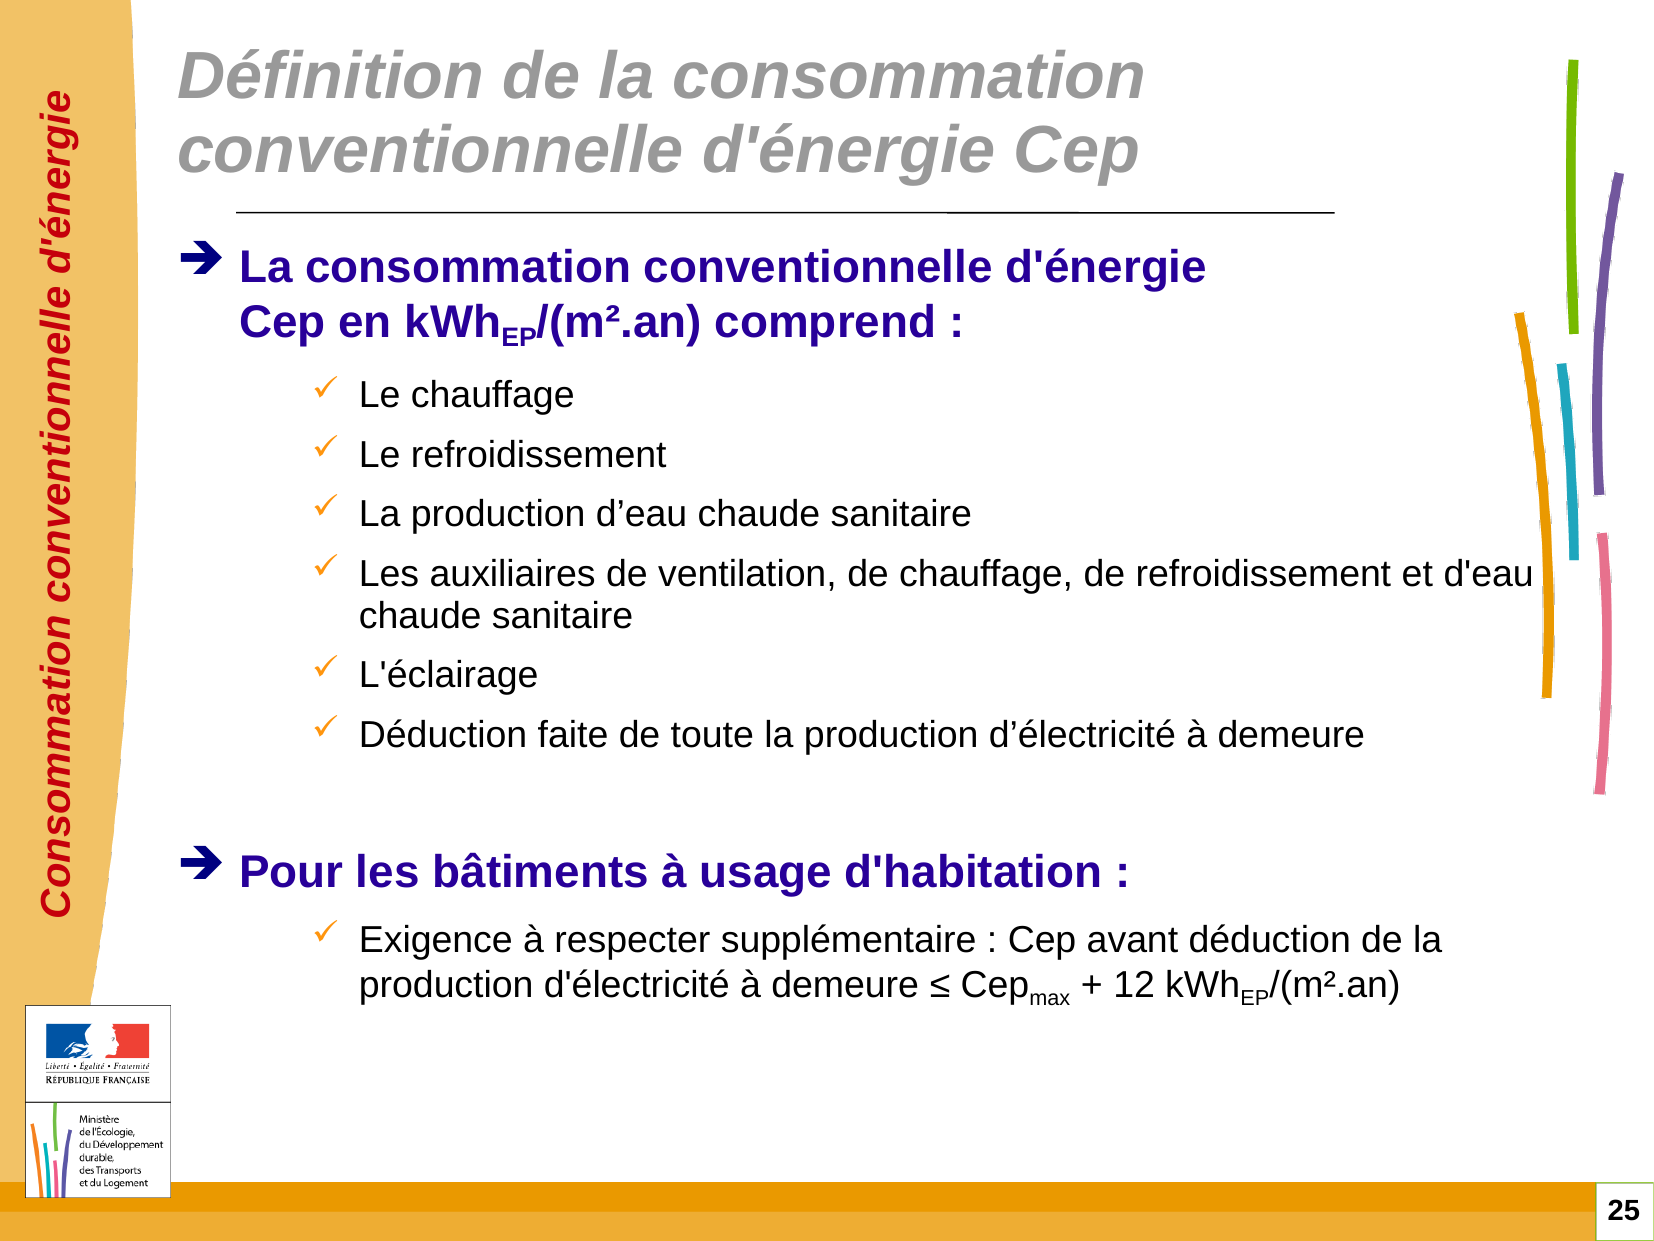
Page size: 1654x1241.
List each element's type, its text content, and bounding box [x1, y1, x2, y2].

list La consommation conventionnelle d'énergie Cep en kWhEP/(m².an) comprend : Le chauffage Le refroidissement La production d’eau chaude sanitaire Les auxiliaires de ventilation, de chauffage, de refroidissement et d'eau chaude sanitaire L'éclairage Déduction faite de toute la production d’électricité à demeure Pour les bâtiments à usage d'habitation : Exigence à respecter supplémentaire : Cep avant déduction de la production d'électricité à demeure ≤ Cepmax + 12 kWhEP/(m².an) [177, 236, 1536, 1123]
picture [0, 0, 1654, 1241]
title Définition de la consommation conventionnelle d'énergie Cep [177, 29, 1536, 198]
text_box Consommation conventionnelle d'énergie [11, 47, 101, 963]
